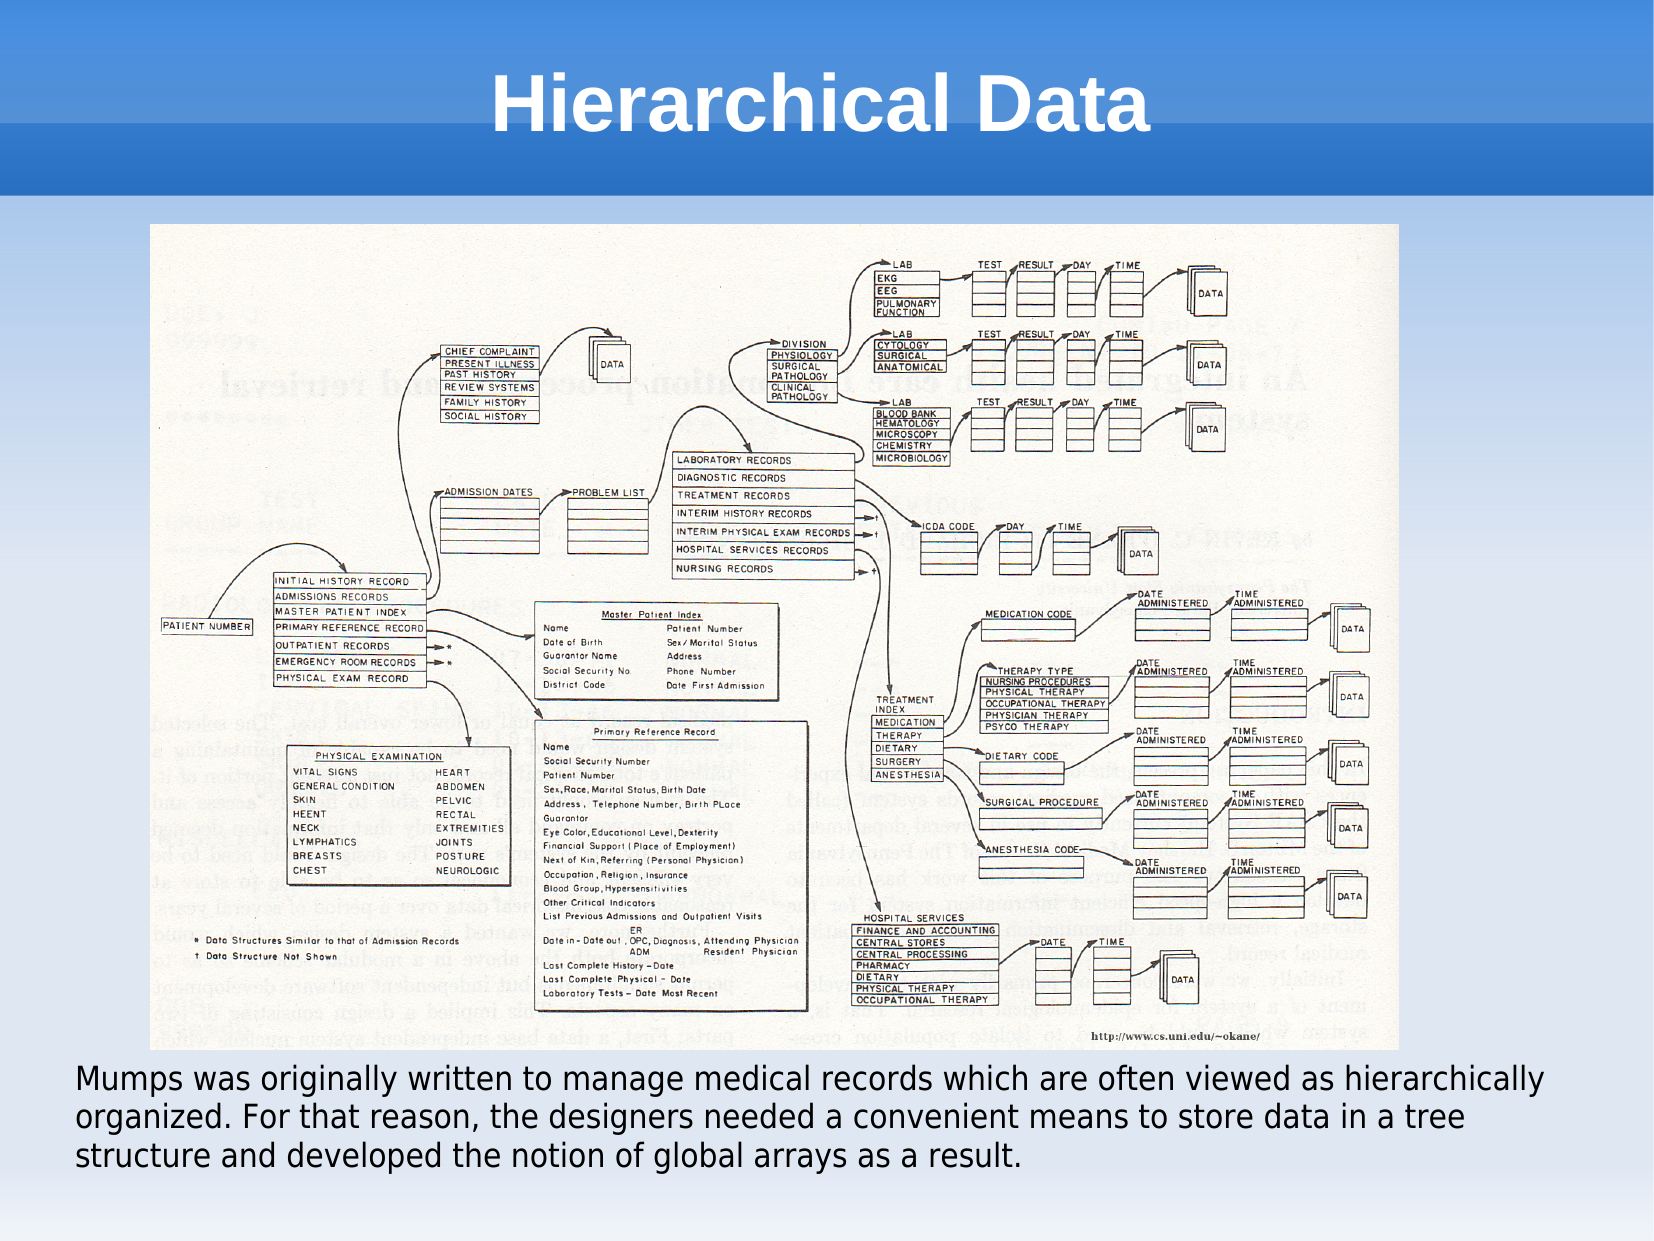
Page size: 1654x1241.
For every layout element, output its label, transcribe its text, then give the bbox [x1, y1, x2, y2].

subtitle Mumps was originally written to manage medical records which are often viewed as hierarchically organized. For that reason, the designers needed a convenient means to store data in a tree structure and developed the notion of global arrays as a result. [75, 1033, 1564, 1202]
picture [0, 0, 1654, 1241]
title Hierarchical Data [76, 0, 1565, 208]
